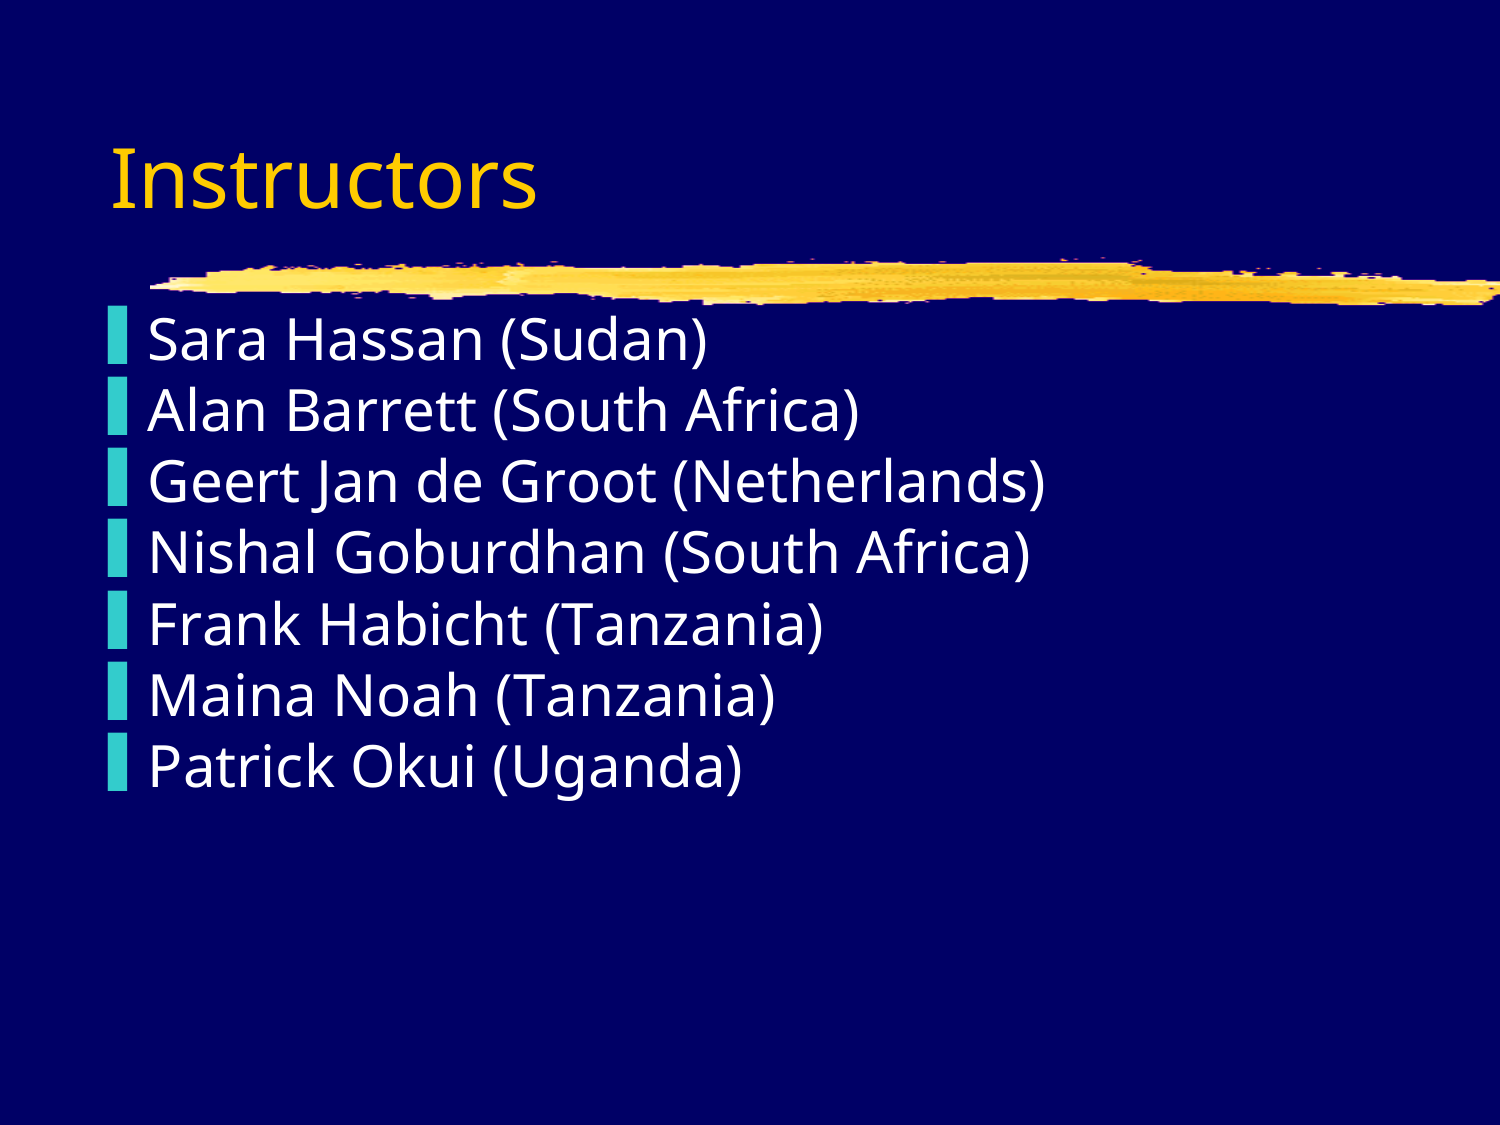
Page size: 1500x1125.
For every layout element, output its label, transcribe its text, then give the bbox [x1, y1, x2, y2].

title Instructors [110, 78, 1391, 297]
picture [150, 252, 1500, 316]
list Sara Hassan (Sudan) Alan Barrett (South Africa) Geert Jan de Groot (Netherlands)‏ Nishal Goburdhan (South Africa) Frank Habicht (Tanzania) Maina Noah (Tanzania) Patrick Okui (Uganda) [93, 316, 1463, 1025]
